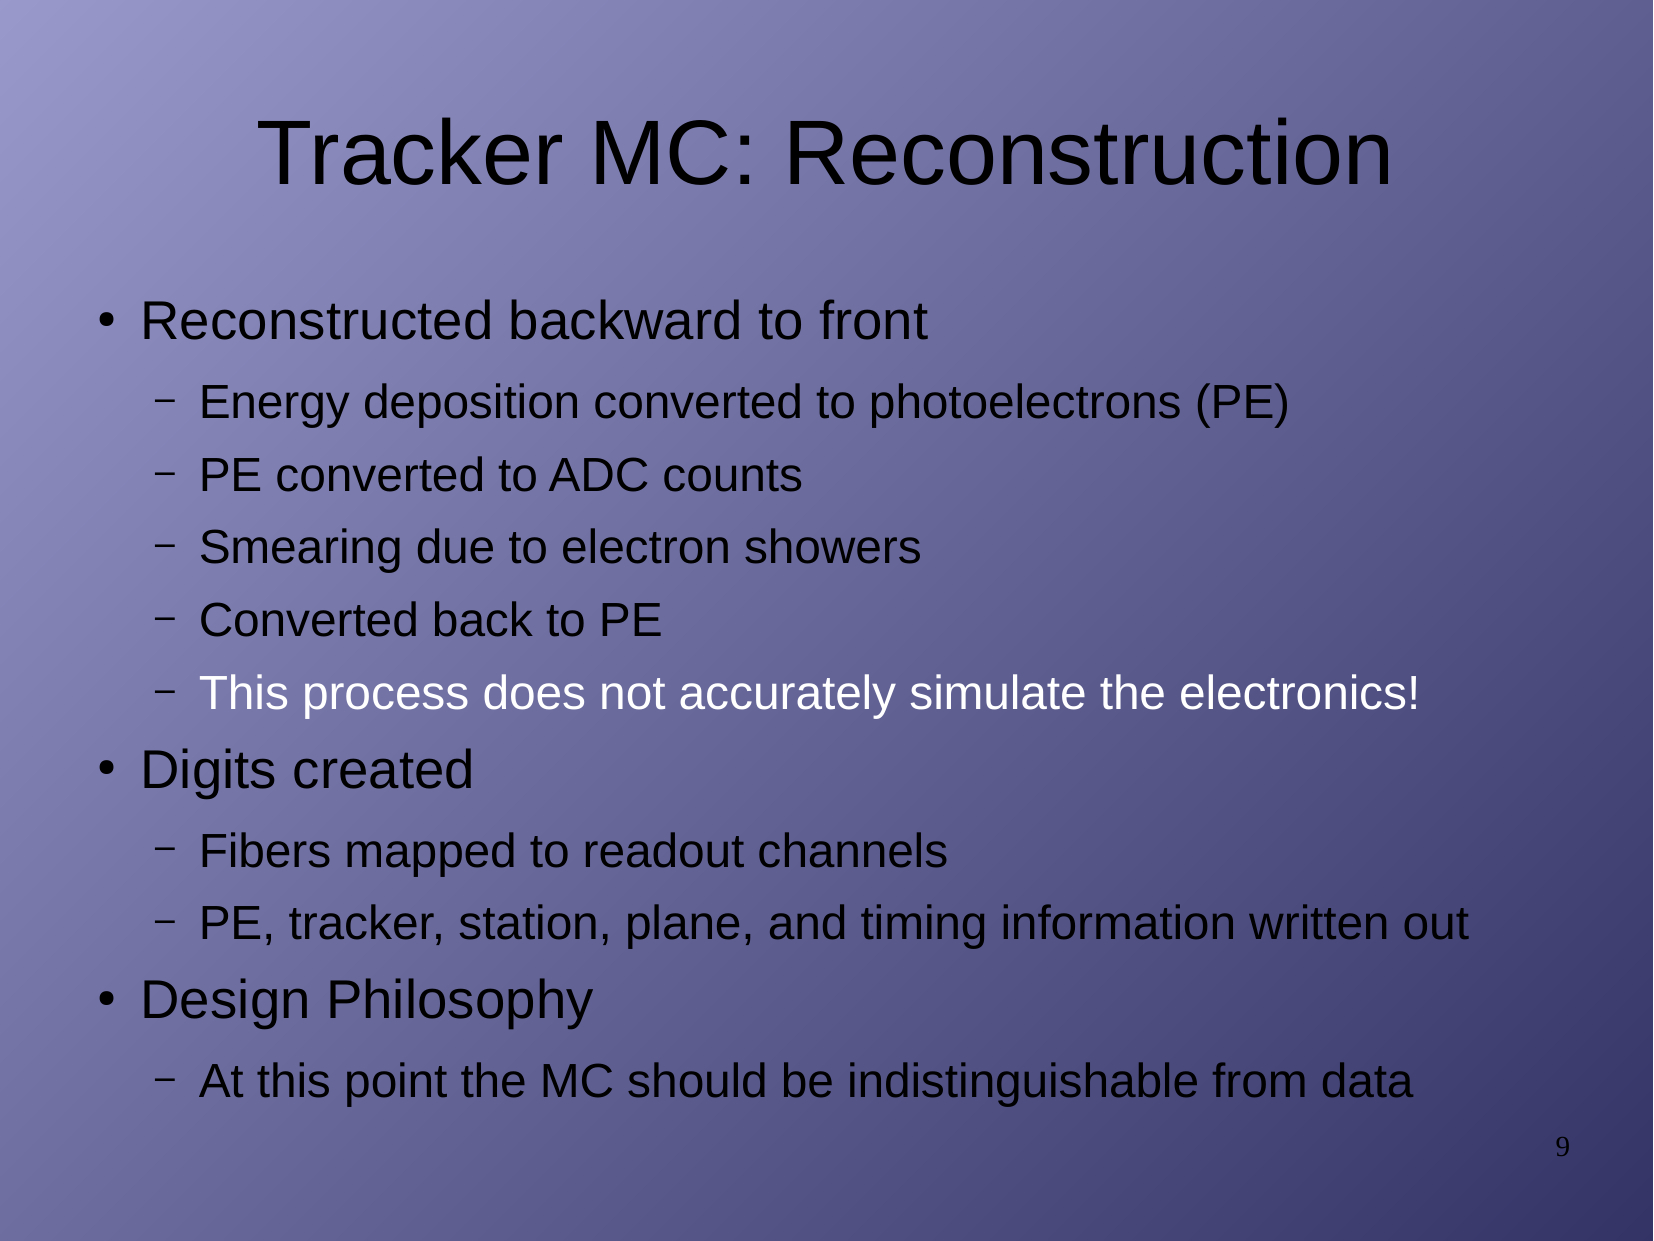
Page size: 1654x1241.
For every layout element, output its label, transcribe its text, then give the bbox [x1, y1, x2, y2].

list Reconstructed backward to front Energy deposition converted to photoelectrons (PE) PE converted to ADC counts Smearing due to electron showers Converted back to PE This process does not accurately simulate the electronics! Digits created Fibers mapped to readout channels PE, tracker, station, plane, and timing information written out Design Philosophy At this point the MC should be indistinguishable from data [82, 290, 1571, 1111]
title Tracker MC: Reconstruction [82, 49, 1571, 257]
